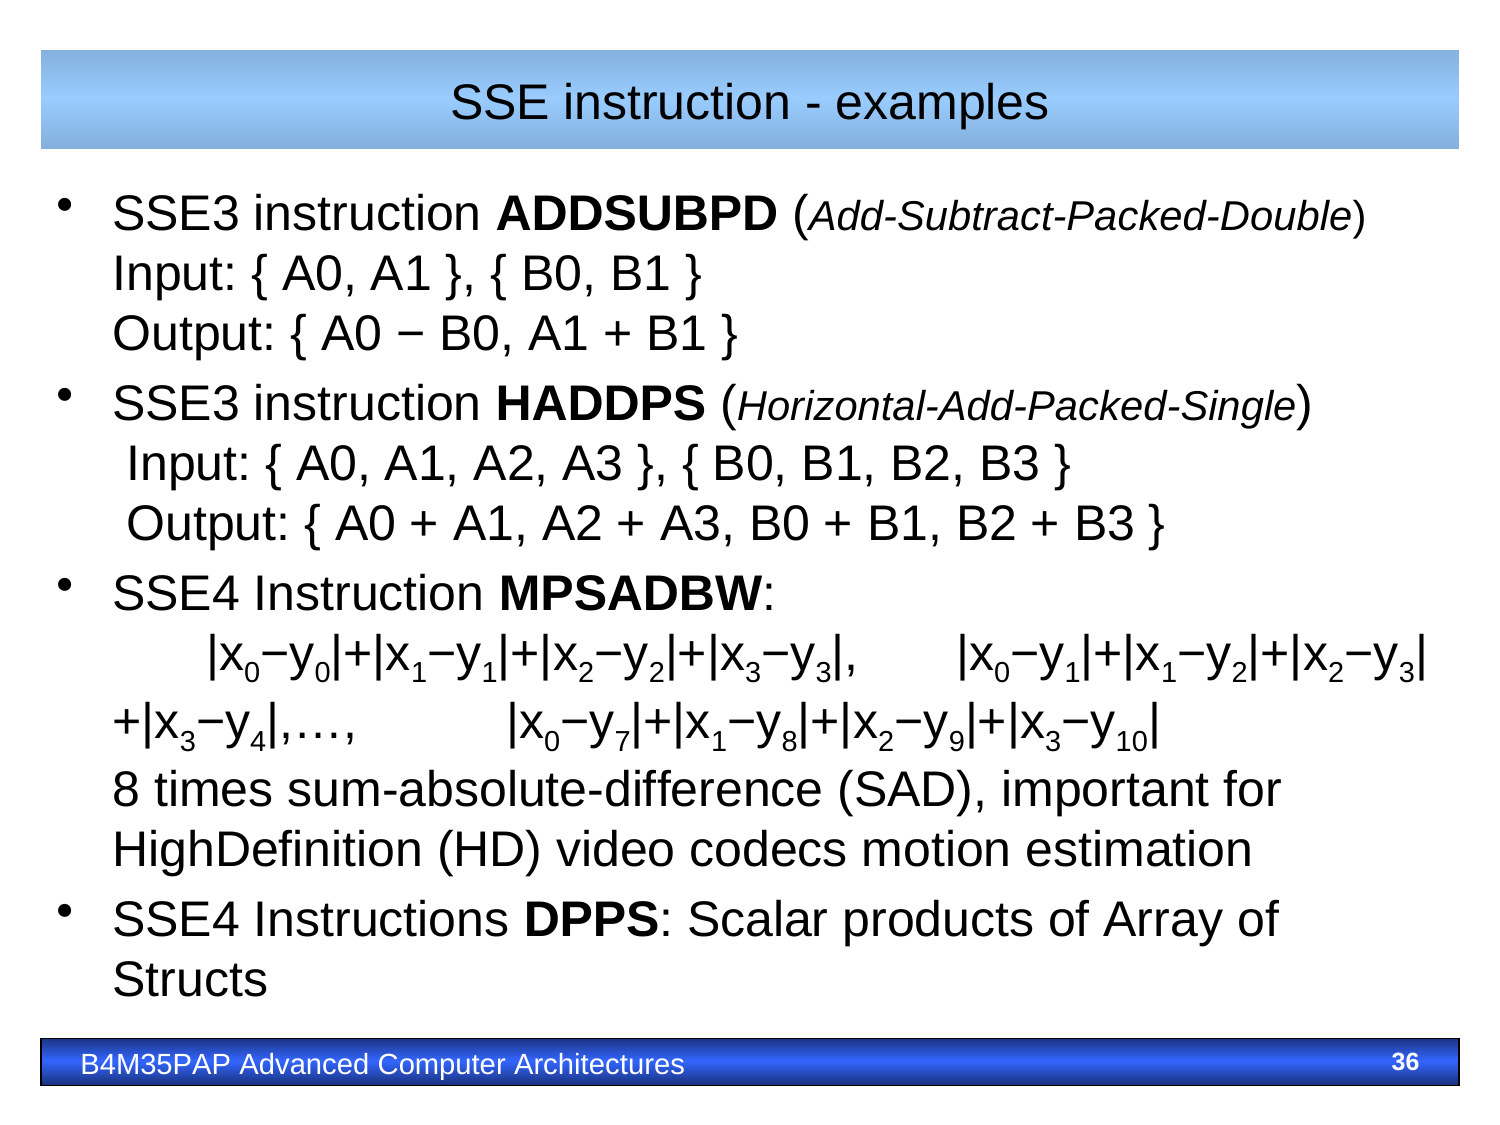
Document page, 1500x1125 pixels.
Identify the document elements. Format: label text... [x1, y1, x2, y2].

list SSE3 instruction ADDSUBPD (Add-Subtract-Packed-Double) Input: { A0, A1 }, { B0, B1 } Output: { A0 − B0, A1 + B1 } SSE3 instruction HADDPS (Horizontal-Add-Packed-Single) Input: { A0, A1, A2, A3 }, { B0, B1, B2, B3 } Output: { A0 + A1, A2 + A3, B0 + B1, B2 + B3 } SSE4 Instruction MPSADBW: |x0−y0|+|x1−y1|+|x2−y2|+|x3−y3|, |x0−y1|+|x1−y2|+|x2−y3|+|x3−y4|,…, |x0−y7|+|x1−y8|+|x2−y9|+|x3−y10| 8 times sum-absolute-difference (SAD), important for HighDefinition (HD) video codecs motion estimation SSE4 Instructions DPPS: Scalar products of Array of Structs [41, 172, 1459, 1022]
title SSE instruction - examples [41, 50, 1459, 149]
